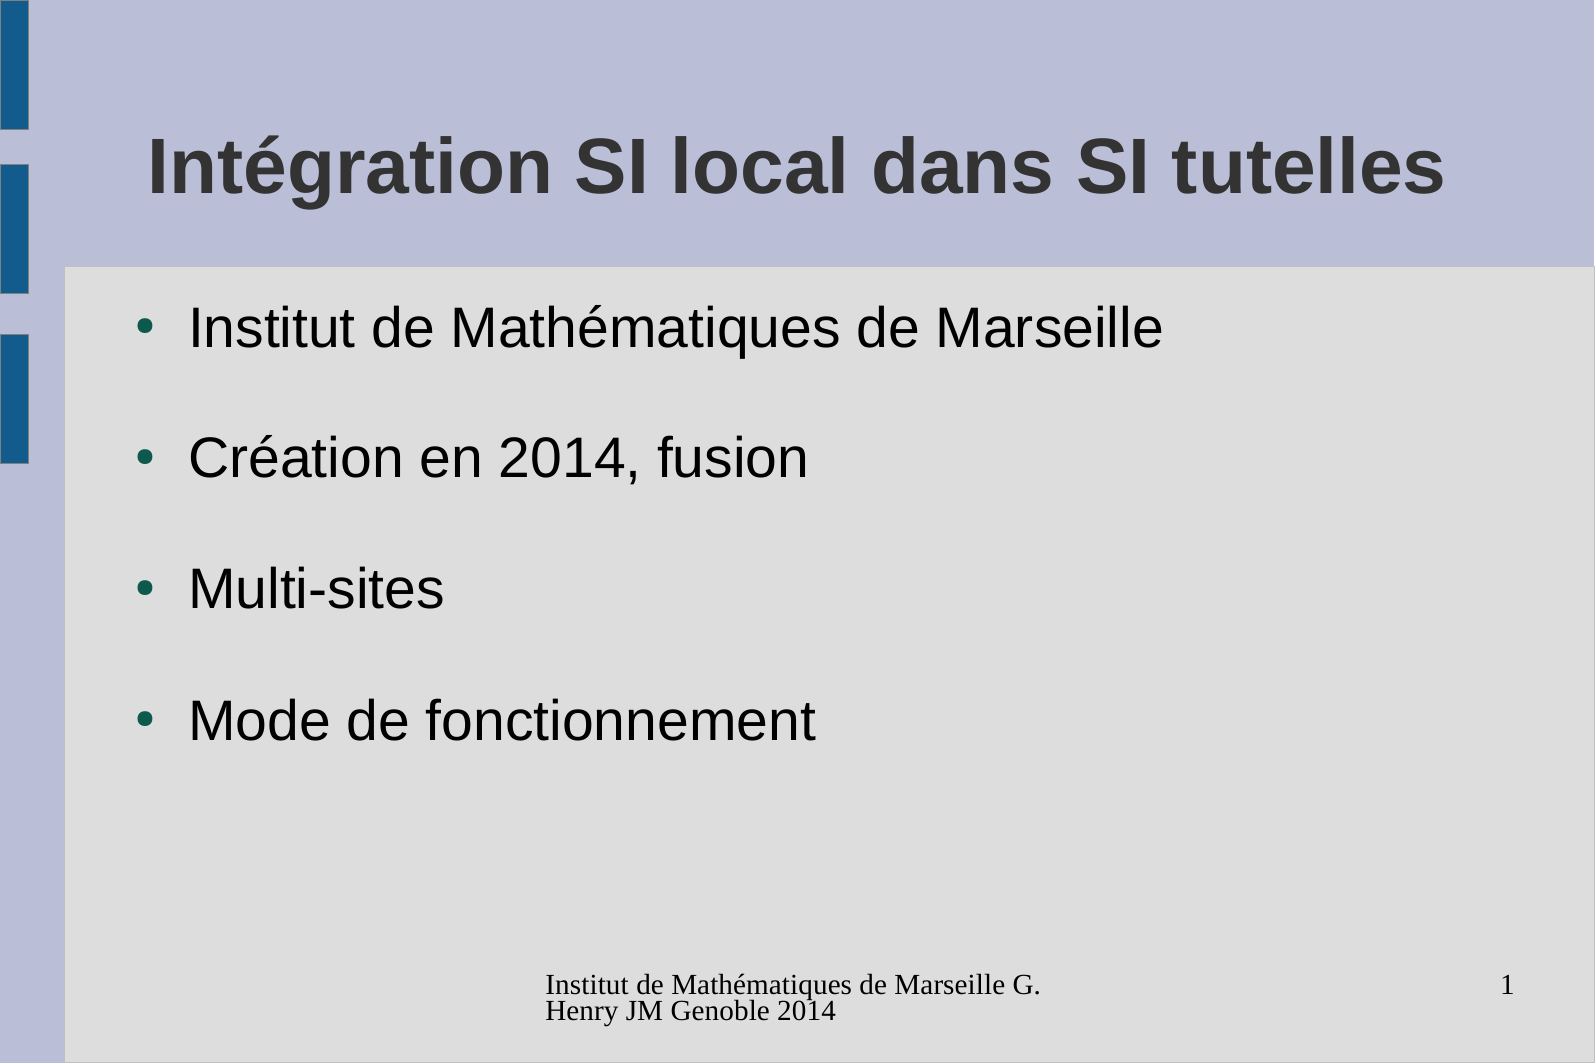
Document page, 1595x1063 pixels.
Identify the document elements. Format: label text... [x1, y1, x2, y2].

title Intégration SI local dans SI tutelles [117, 78, 1479, 256]
list Institut de Mathématiques de Marseille Création en 2014, fusion Multi-sites Mode de fonctionnement [117, 295, 1479, 966]
